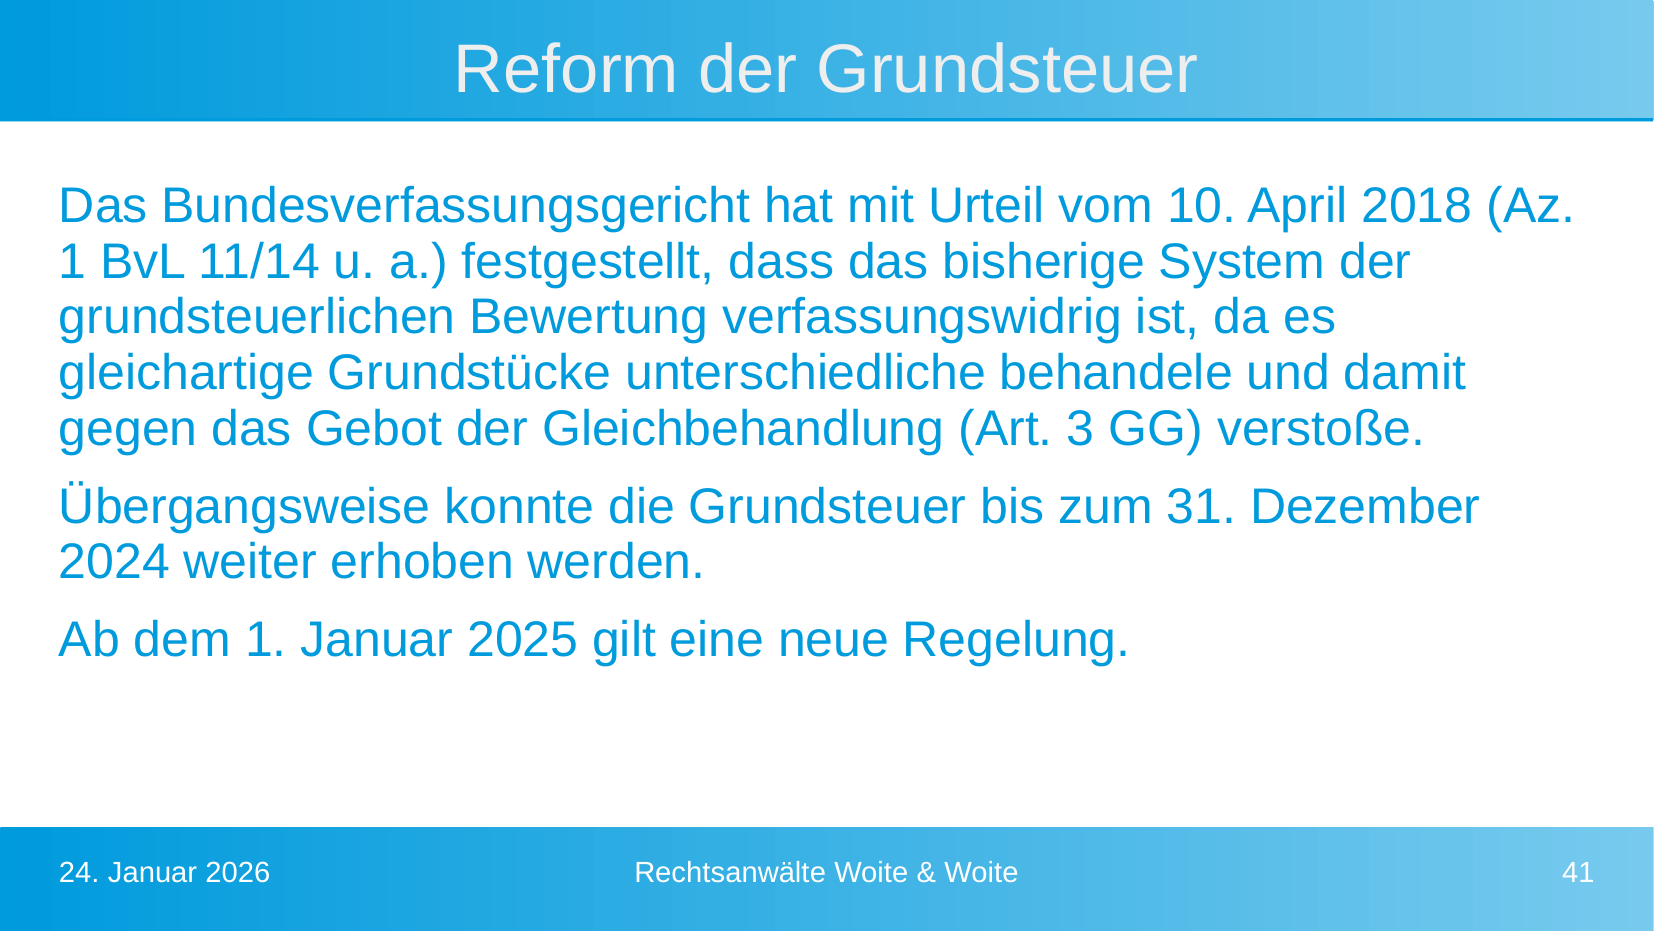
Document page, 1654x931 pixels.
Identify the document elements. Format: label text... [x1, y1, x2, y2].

list Das Bundesverfassungsgericht hat mit Urteil vom 10. April 2018 (Az. 1 BvL 11/14 u. a.) festgestellt, dass das bisherige System der grundsteuerlichen Bewertung verfassungswidrig ist, da es gleichartige Grundstücke unterschiedliche behandele und damit gegen das Gebot der Gleichbehandlung (Art. 3 GG) verstoße. Übergangsweise konnte die Grundsteuer bis zum 31. Dezember 2024 weiter erhoben werden. Ab dem 1. Januar 2025 gilt eine neue Regelung. [59, 177, 1595, 768]
title Reform der Grundsteuer [59, 29, 1595, 108]
